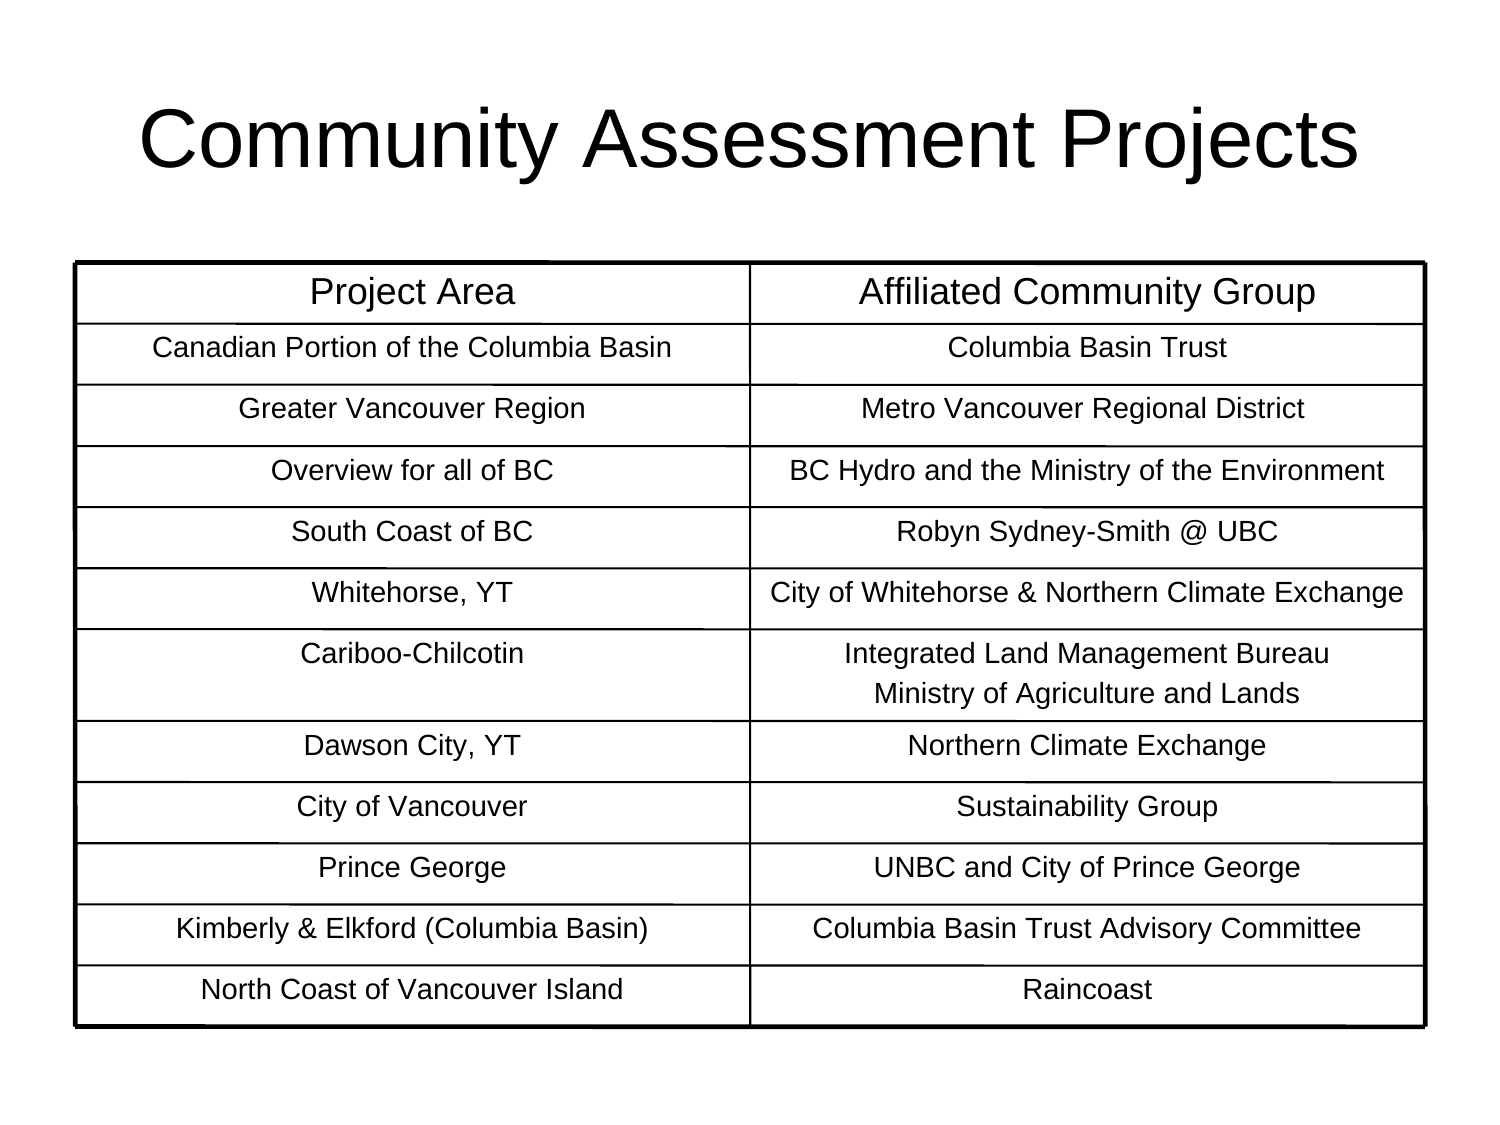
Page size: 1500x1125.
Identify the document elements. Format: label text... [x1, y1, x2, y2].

text_box Integrated Land Management Bureau Ministry of Agriculture and Lands [752, 631, 1422, 720]
text_box Kimberly & Elkford (Columbia Basin) [78, 906, 749, 964]
text_box Affiliated Community Group [752, 265, 1422, 322]
text_box Sustainability Group [752, 784, 1422, 842]
text_box Greater Vancouver Region [78, 386, 749, 445]
text_box Columbia Basin Trust [752, 325, 1422, 383]
text_box UNBC and City of Prince George [752, 845, 1422, 903]
text_box Dawson City, YT [78, 722, 749, 781]
title Community Assessment Projects [75, 45, 1426, 233]
text_box South Coast of BC [78, 509, 749, 567]
text_box Raincoast [752, 967, 1422, 1024]
text_box Northern Climate Exchange [752, 723, 1422, 781]
text_box Prince George [78, 845, 749, 903]
text_box Robyn Sydney-Smith @ UBC [752, 509, 1422, 567]
text_box Columbia Basin Trust Advisory Committee [752, 906, 1422, 964]
text_box Whitehorse, YT [78, 570, 749, 628]
text_box Project Area [78, 265, 748, 322]
text_box Overview for all of BC [78, 448, 749, 506]
text_box North Coast of Vancouver Island [78, 967, 749, 1024]
text_box Cariboo-Chilcotin [78, 631, 749, 719]
text_box City of Vancouver [78, 784, 749, 842]
text_box Metro Vancouver Regional District [752, 386, 1422, 445]
text_box Canadian Portion of the Columbia Basin [78, 325, 749, 383]
text_box BC Hydro and the Ministry of the Environment [752, 448, 1422, 506]
text_box City of Whitehorse & Northern Climate Exchange [752, 570, 1422, 628]
